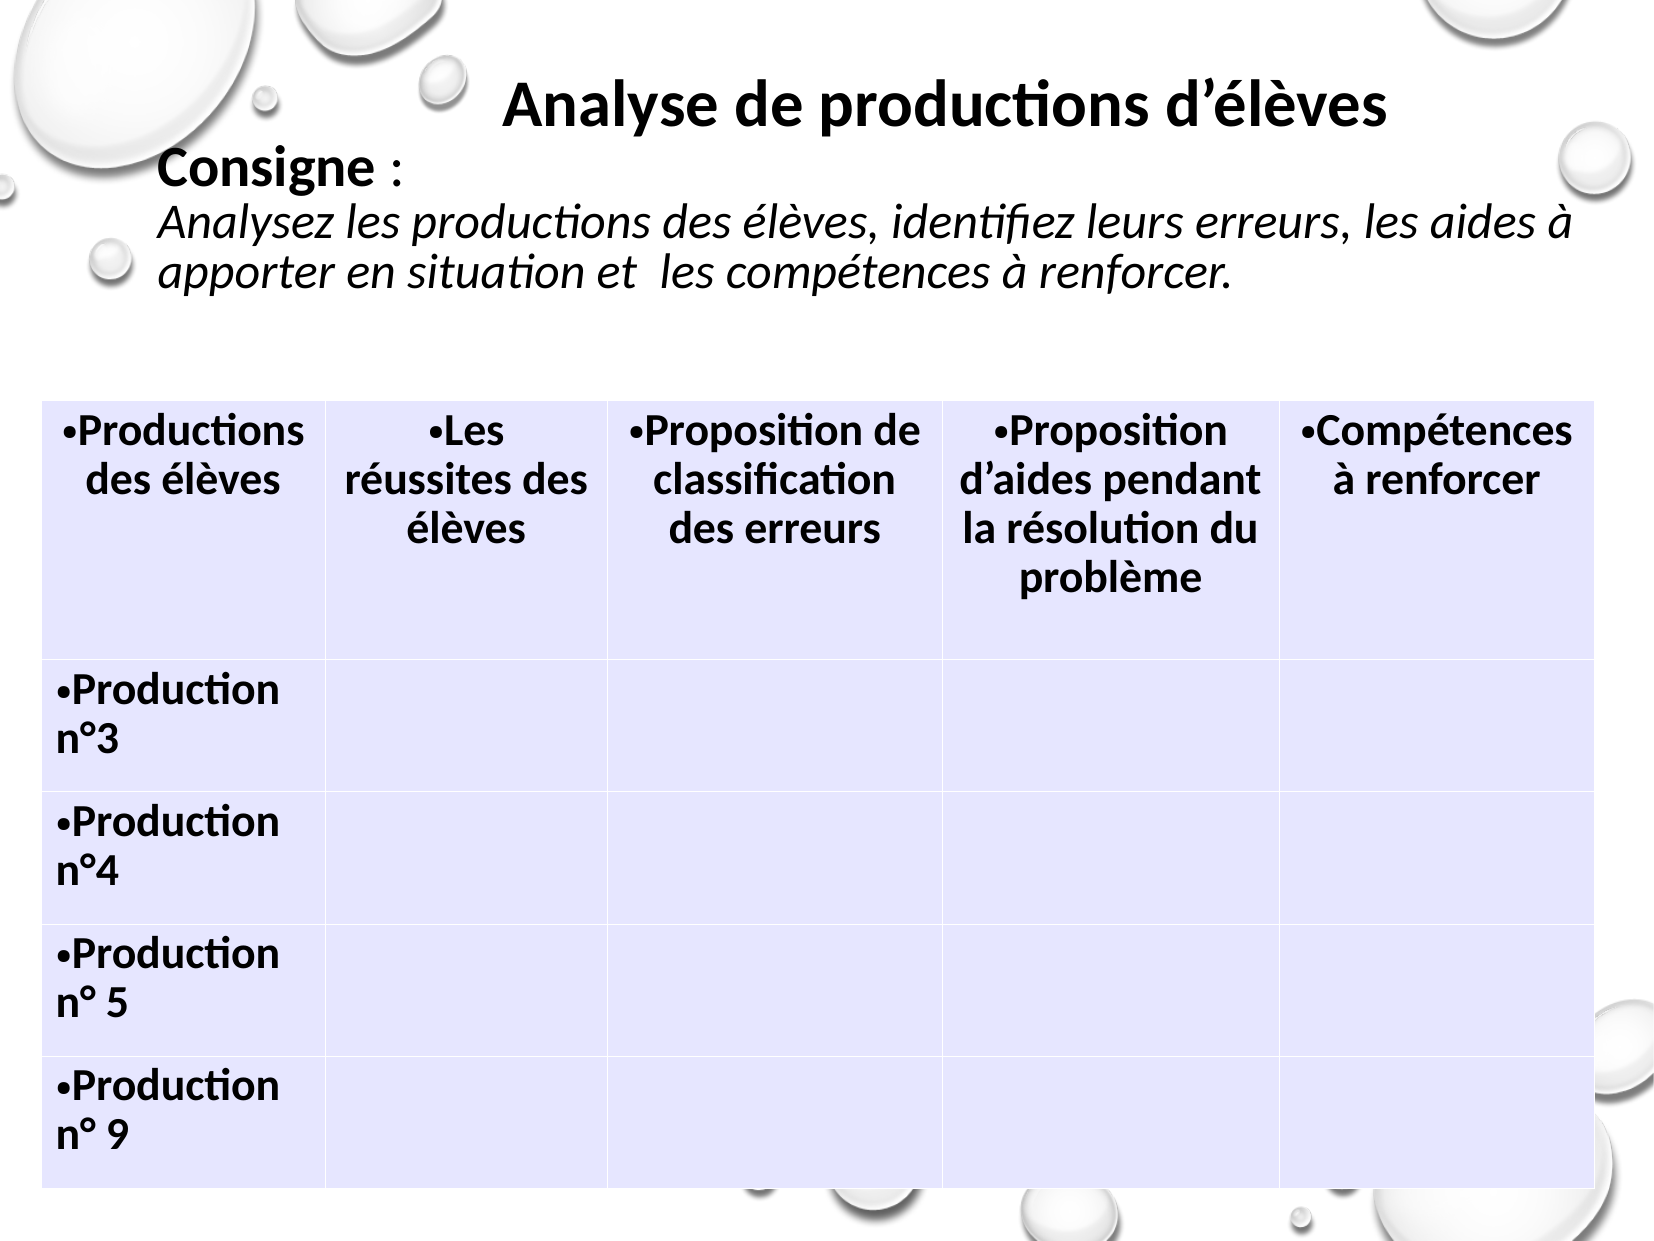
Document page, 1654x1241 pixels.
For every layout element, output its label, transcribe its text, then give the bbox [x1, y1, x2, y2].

table_cell Production n°3 [42, 660, 325, 791]
table_cell [1280, 925, 1594, 1056]
table_cell [608, 792, 942, 924]
table_header Compétences à renforcer [1280, 401, 1594, 659]
table_cell Production n°4 [42, 792, 325, 924]
table_cell [326, 925, 607, 1056]
text_box Analyse de productions d’élèves Consigne : Analysez les productions des élèves, identifiez leurs erreurs, les aides à apporter en situation et les compétences à renforcer. [142, 68, 1609, 362]
table_cell [1280, 792, 1594, 924]
table_cell [943, 1057, 1279, 1188]
table_cell [943, 792, 1279, 924]
table_cell [608, 1057, 942, 1188]
table_cell [326, 660, 607, 791]
table_header Proposition d’aides pendant la résolution du problème [943, 401, 1279, 659]
picture [0, 0, 1654, 1241]
table_cell [608, 660, 942, 791]
table_cell Production n° 9 [42, 1057, 325, 1188]
table_cell [943, 660, 1279, 791]
table_header Les réussites des élèves [326, 401, 607, 659]
table_cell [943, 925, 1279, 1056]
table_header Proposition de classification des erreurs [608, 401, 942, 659]
table_cell [1280, 660, 1594, 791]
table_header Productions des élèves [42, 401, 325, 659]
table_cell [608, 925, 942, 1056]
table_cell [326, 1057, 607, 1188]
table_cell [1280, 1057, 1594, 1188]
table_cell [326, 792, 607, 924]
table_cell Production n° 5 [42, 925, 325, 1056]
